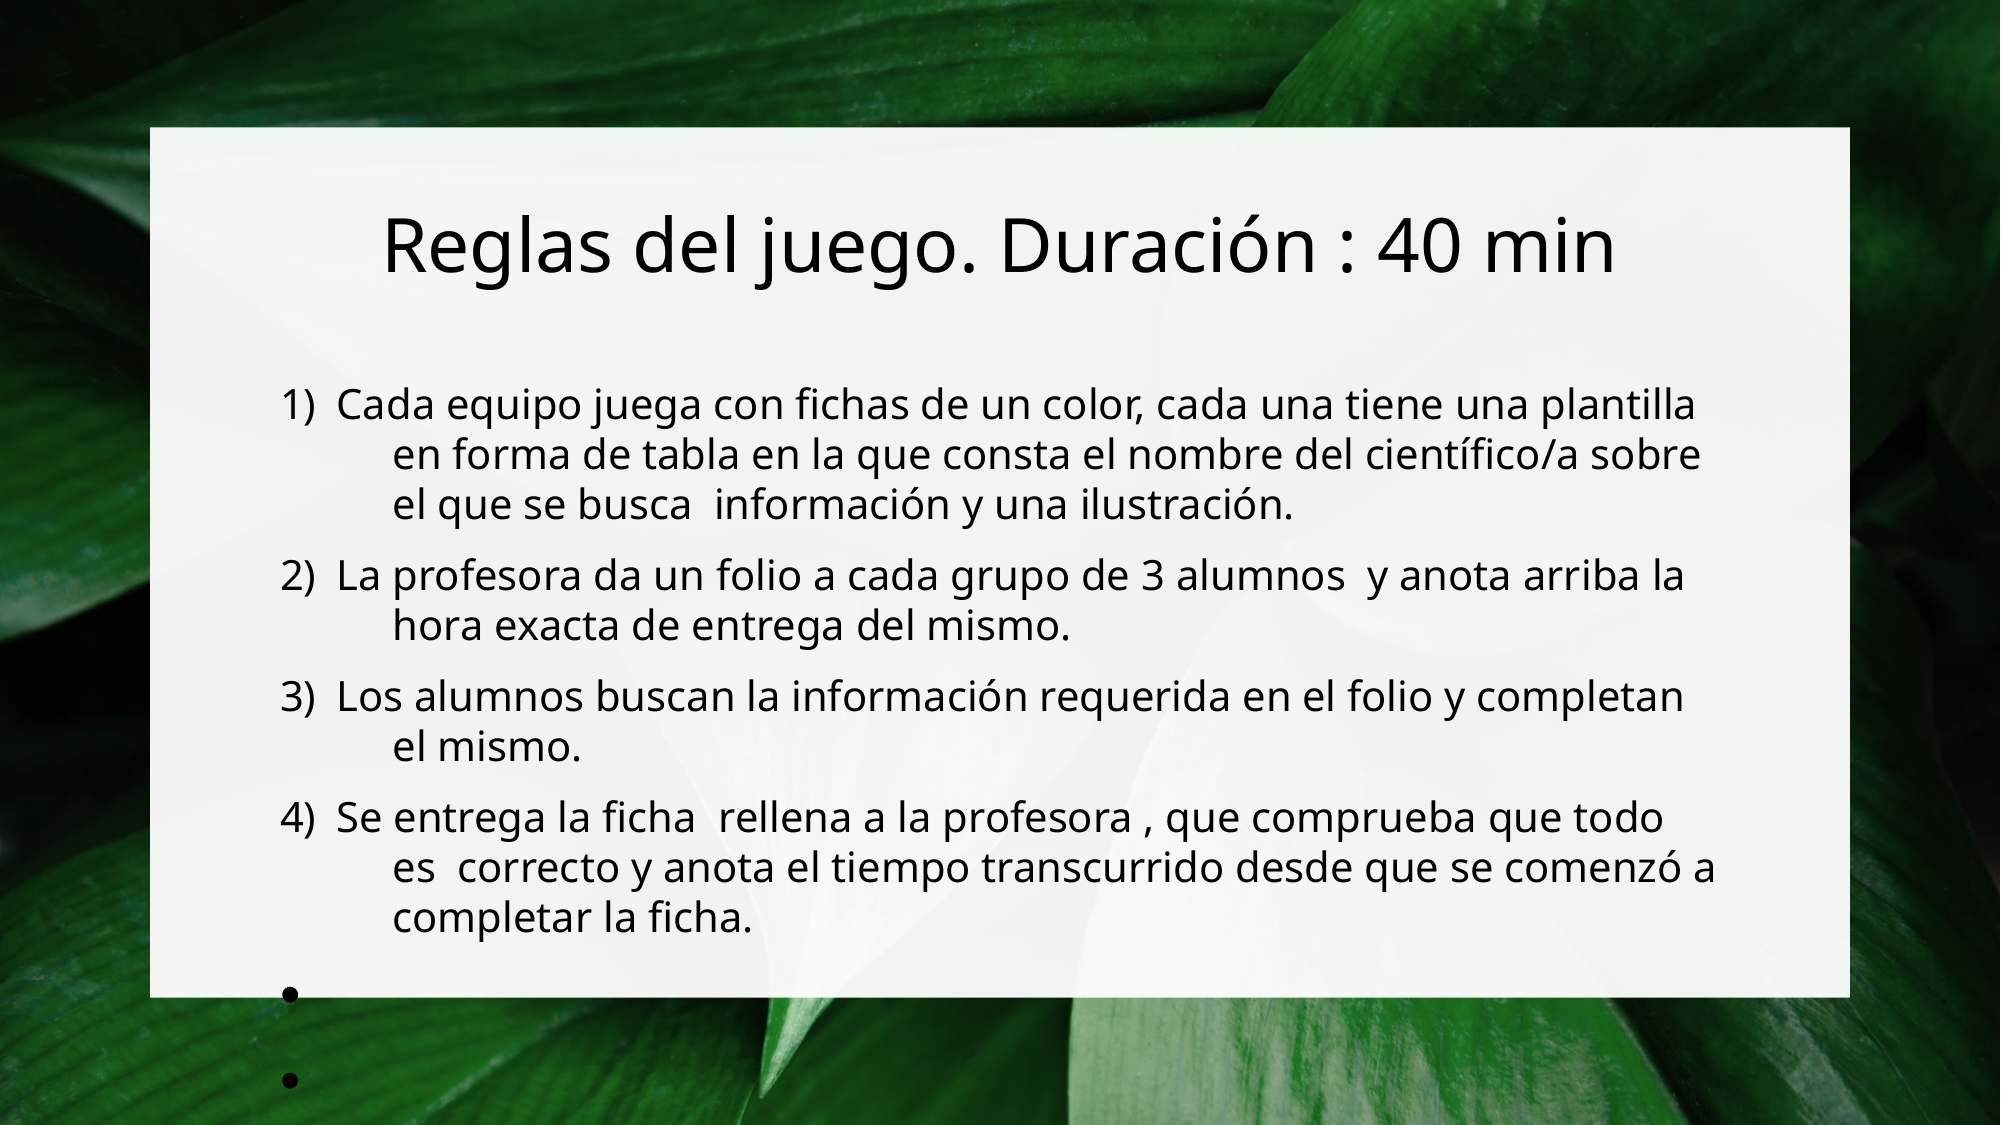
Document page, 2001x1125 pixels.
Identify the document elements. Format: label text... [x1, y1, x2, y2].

title Reglas del juego. Duración : 40 min [265, 163, 1735, 296]
list Cada equipo juega con fichas de un color, cada una tiene una plantilla en forma de tabla en la que consta el nombre del científico/a sobre el que se busca información y una ilustración. La profesora da un folio a cada grupo de 3 alumnos y anota arriba la hora exacta de entrega del mismo. Los alumnos buscan la información requerida en el folio y completan el mismo. Se entrega la ficha rellena a la profesora , que comprueba que todo es correcto y anota el tiempo transcurrido desde que se comenzó a completar la ficha. [265, 370, 1735, 996]
picture [1648, 773, 1987, 1112]
